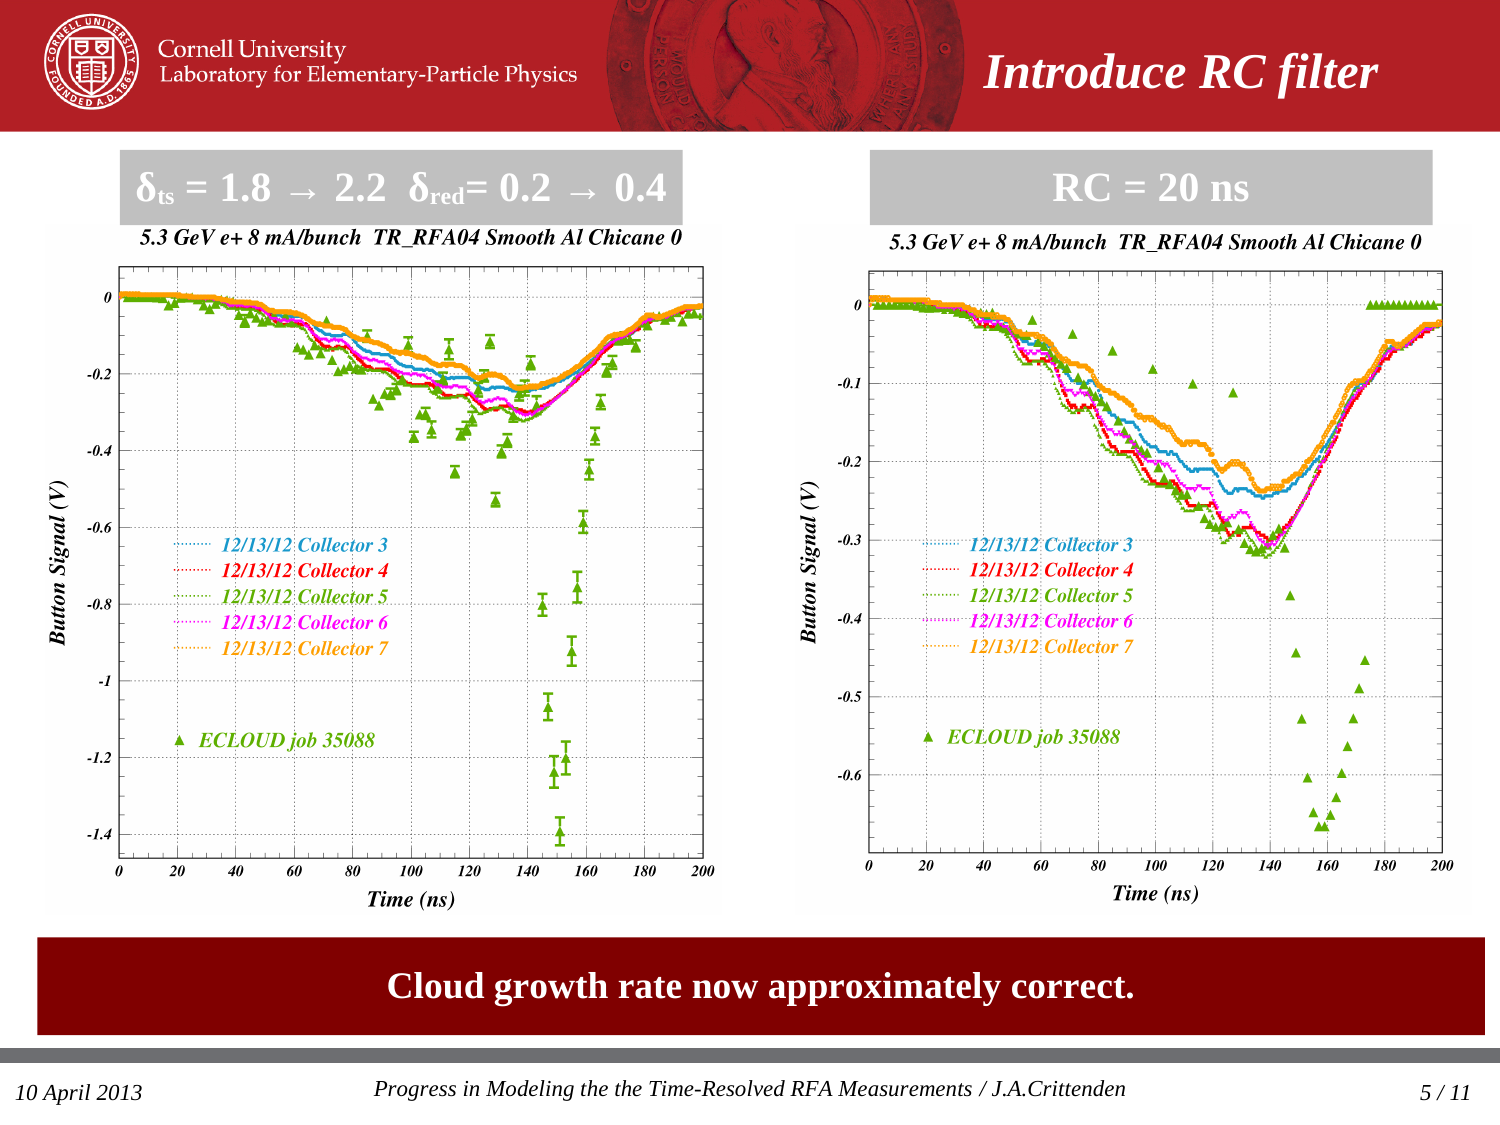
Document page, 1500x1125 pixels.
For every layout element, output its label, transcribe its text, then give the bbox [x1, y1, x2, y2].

title Introduce RC filter [862, 7, 1500, 136]
text_box Cloud growth rate now approximately correct. [37, 937, 1485, 1036]
picture [0, 0, 1500, 132]
text_box RC = 20 ns [869, 149, 1433, 226]
text_box δts = 1.8 → 2.2 δred= 0.2 → 0.4 [119, 149, 683, 226]
picture [45, 224, 722, 916]
picture [795, 224, 1472, 916]
